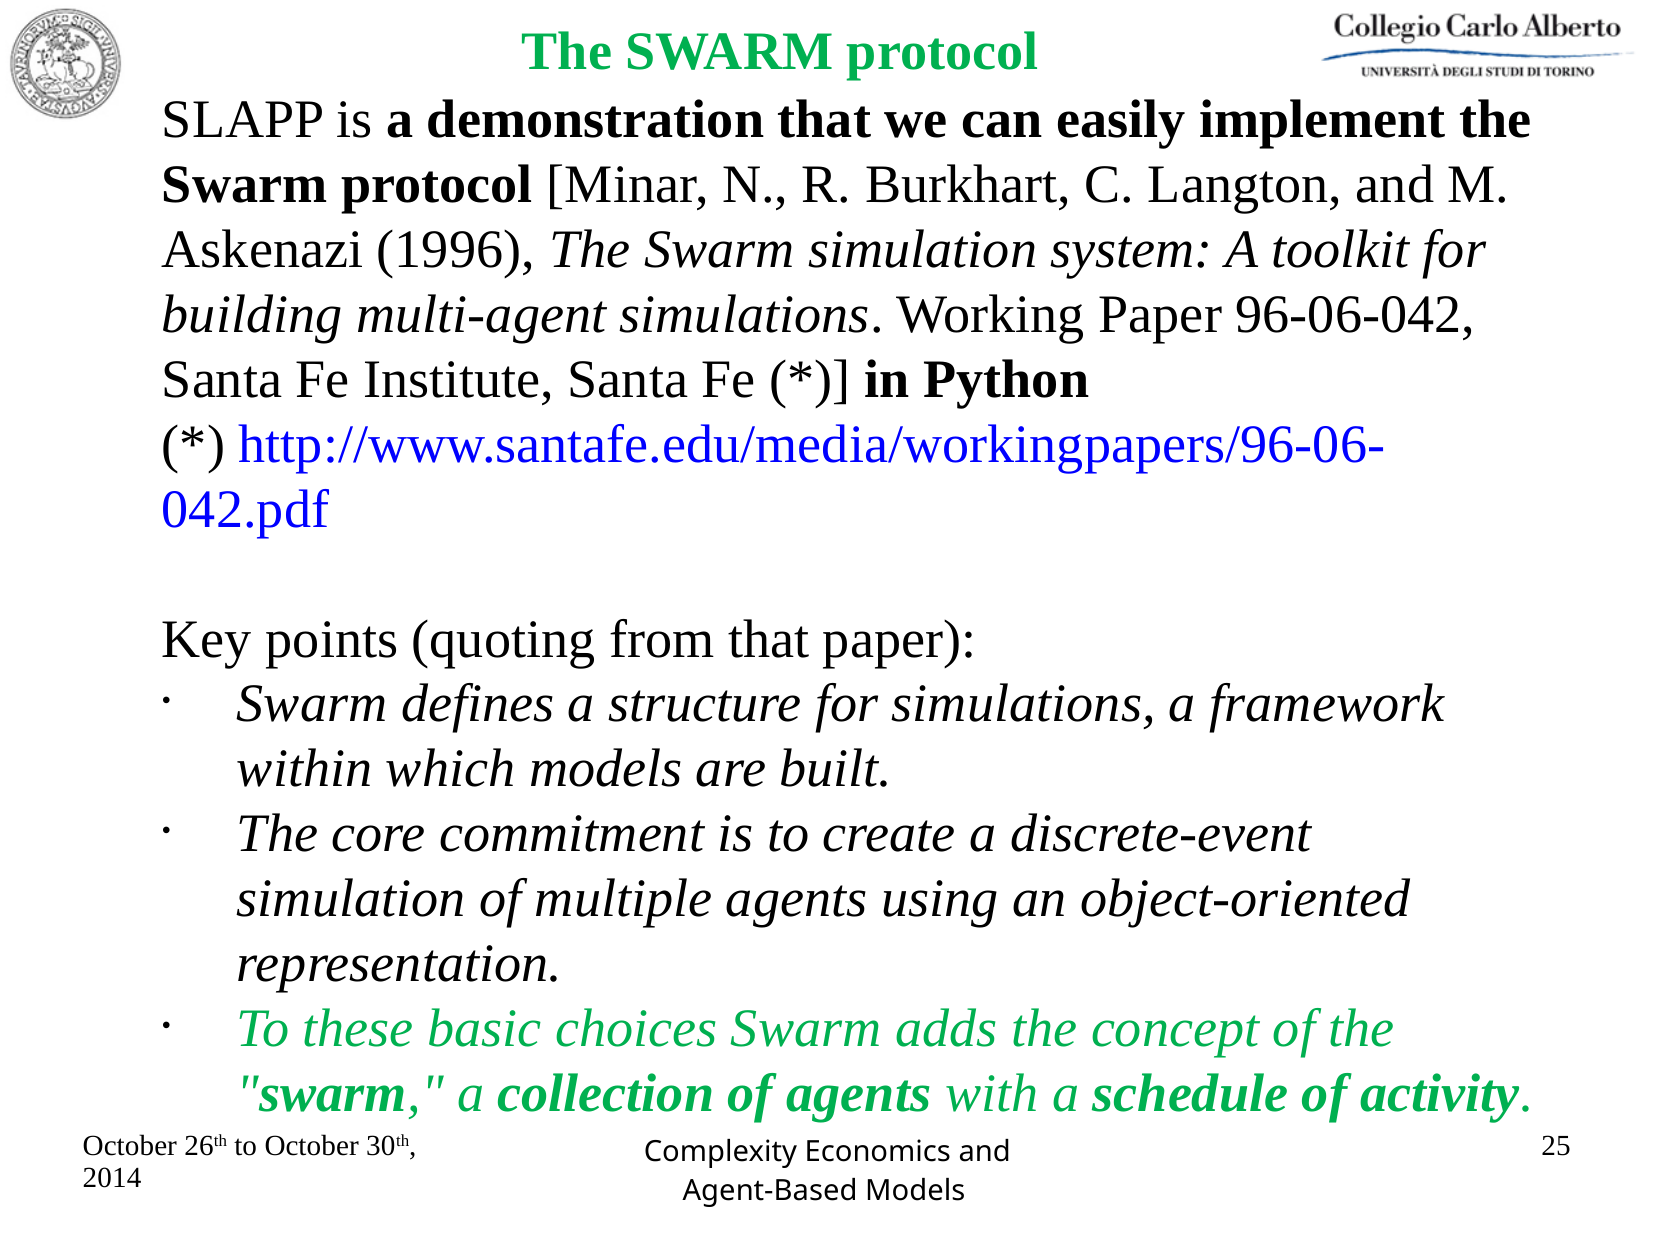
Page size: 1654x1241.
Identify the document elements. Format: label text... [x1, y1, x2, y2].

picture [5, 5, 125, 122]
picture [1312, 0, 1645, 92]
text_box The SWARM protocol [506, 7, 1082, 75]
text_box SLAPP is a demonstration that we can easily implement the Swarm protocol [Minar, N., R. Burkhart, C. Langton, and M. Askenazi (1996), The Swarm simulation system: A toolkit for building multi-agent simulations. Working Paper 96-06-042, Santa Fe Institute, Santa Fe (*)] in Python (*) http://www.santafe.edu/media/workingpapers/96-06-042.pdf Key points (quoting from that paper): Swarm defines a structure for simulations, a framework within which models are built. The core commitment is to create a discrete-event simulation of multiple agents using an object-oriented representation. To these basic choices Swarm adds the concept of the "swarm," a collection of agents with a schedule of activity. [147, 75, 1554, 929]
